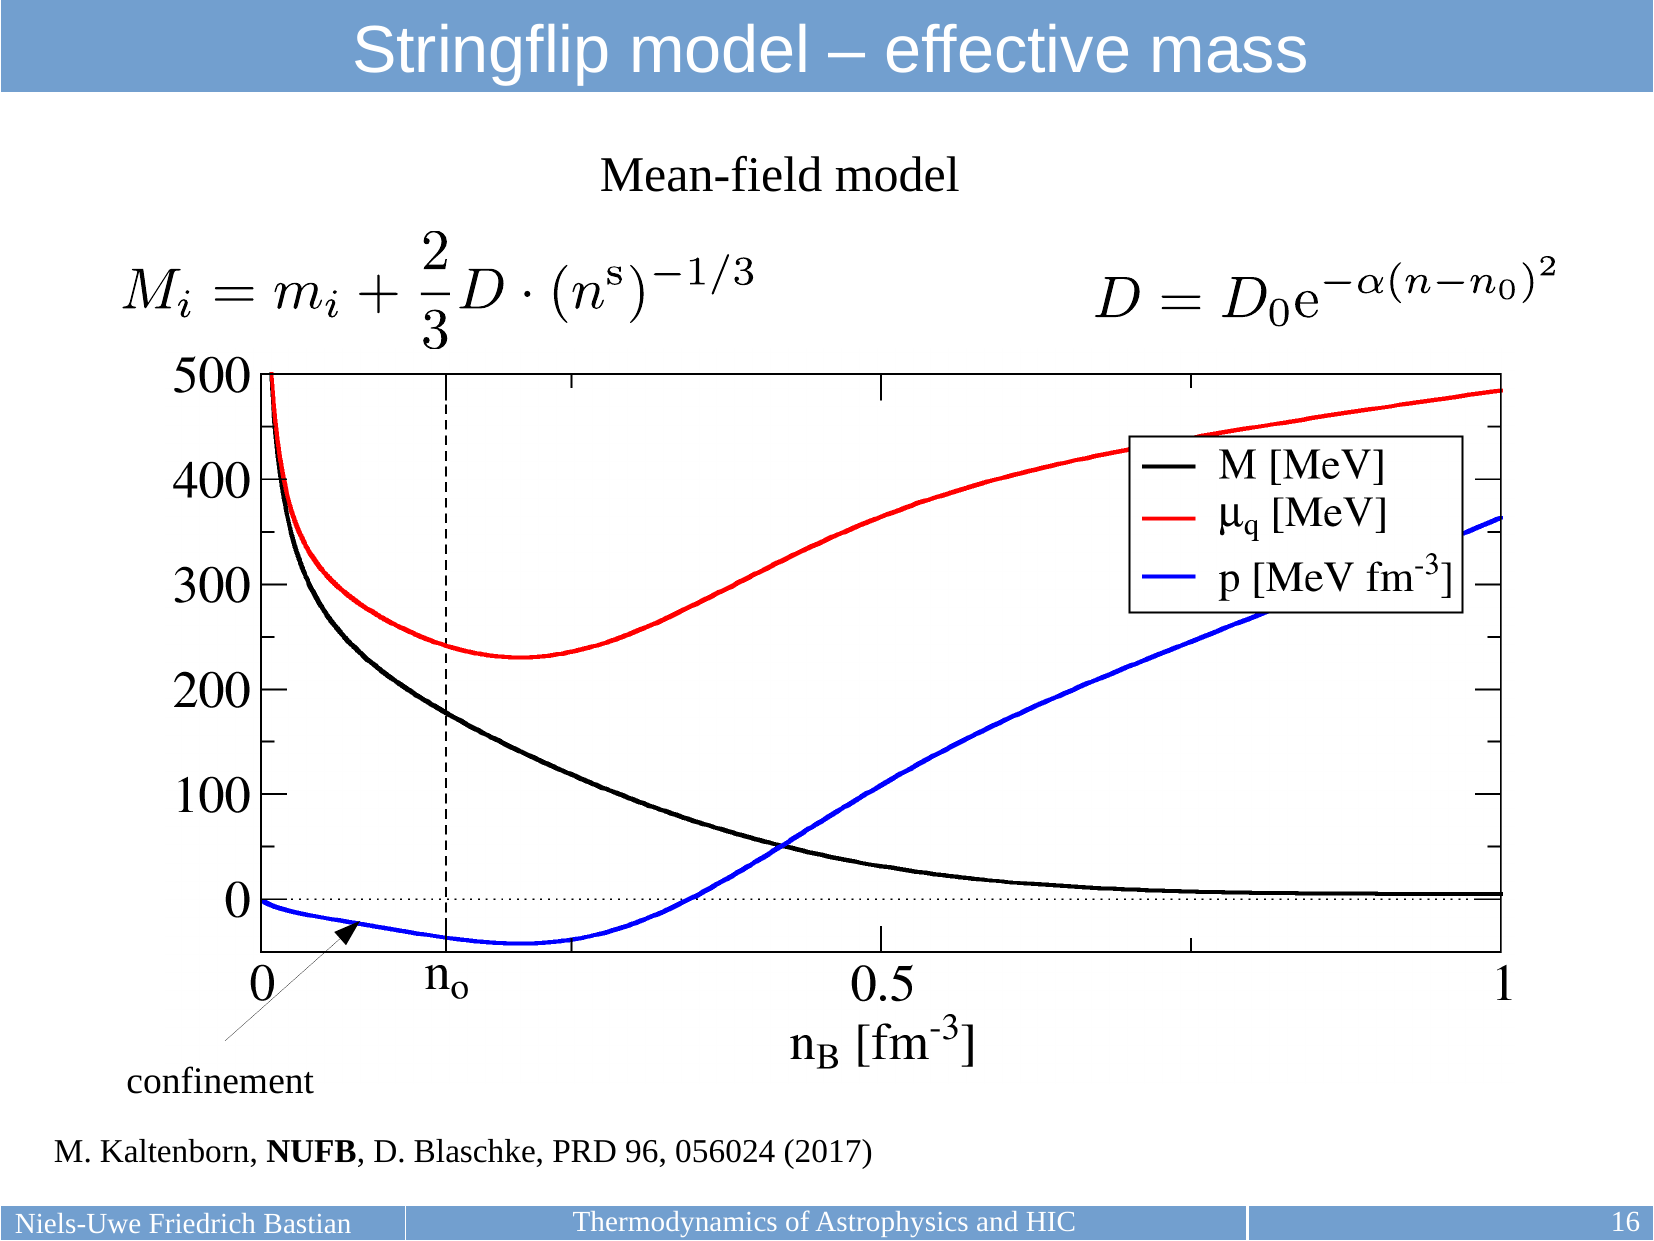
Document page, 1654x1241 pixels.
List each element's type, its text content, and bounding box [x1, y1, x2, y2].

text_box confinement [111, 1053, 346, 1111]
text_box [1092, 256, 1558, 327]
text_box M. Kaltenborn, NUFB, D. Blaschke, PRD 96, 056024 (2017) [39, 1125, 936, 1177]
text_box Mean-field model [585, 139, 976, 211]
picture [120, 231, 1515, 1084]
title Stringflip model – effective mass [86, 11, 1576, 87]
